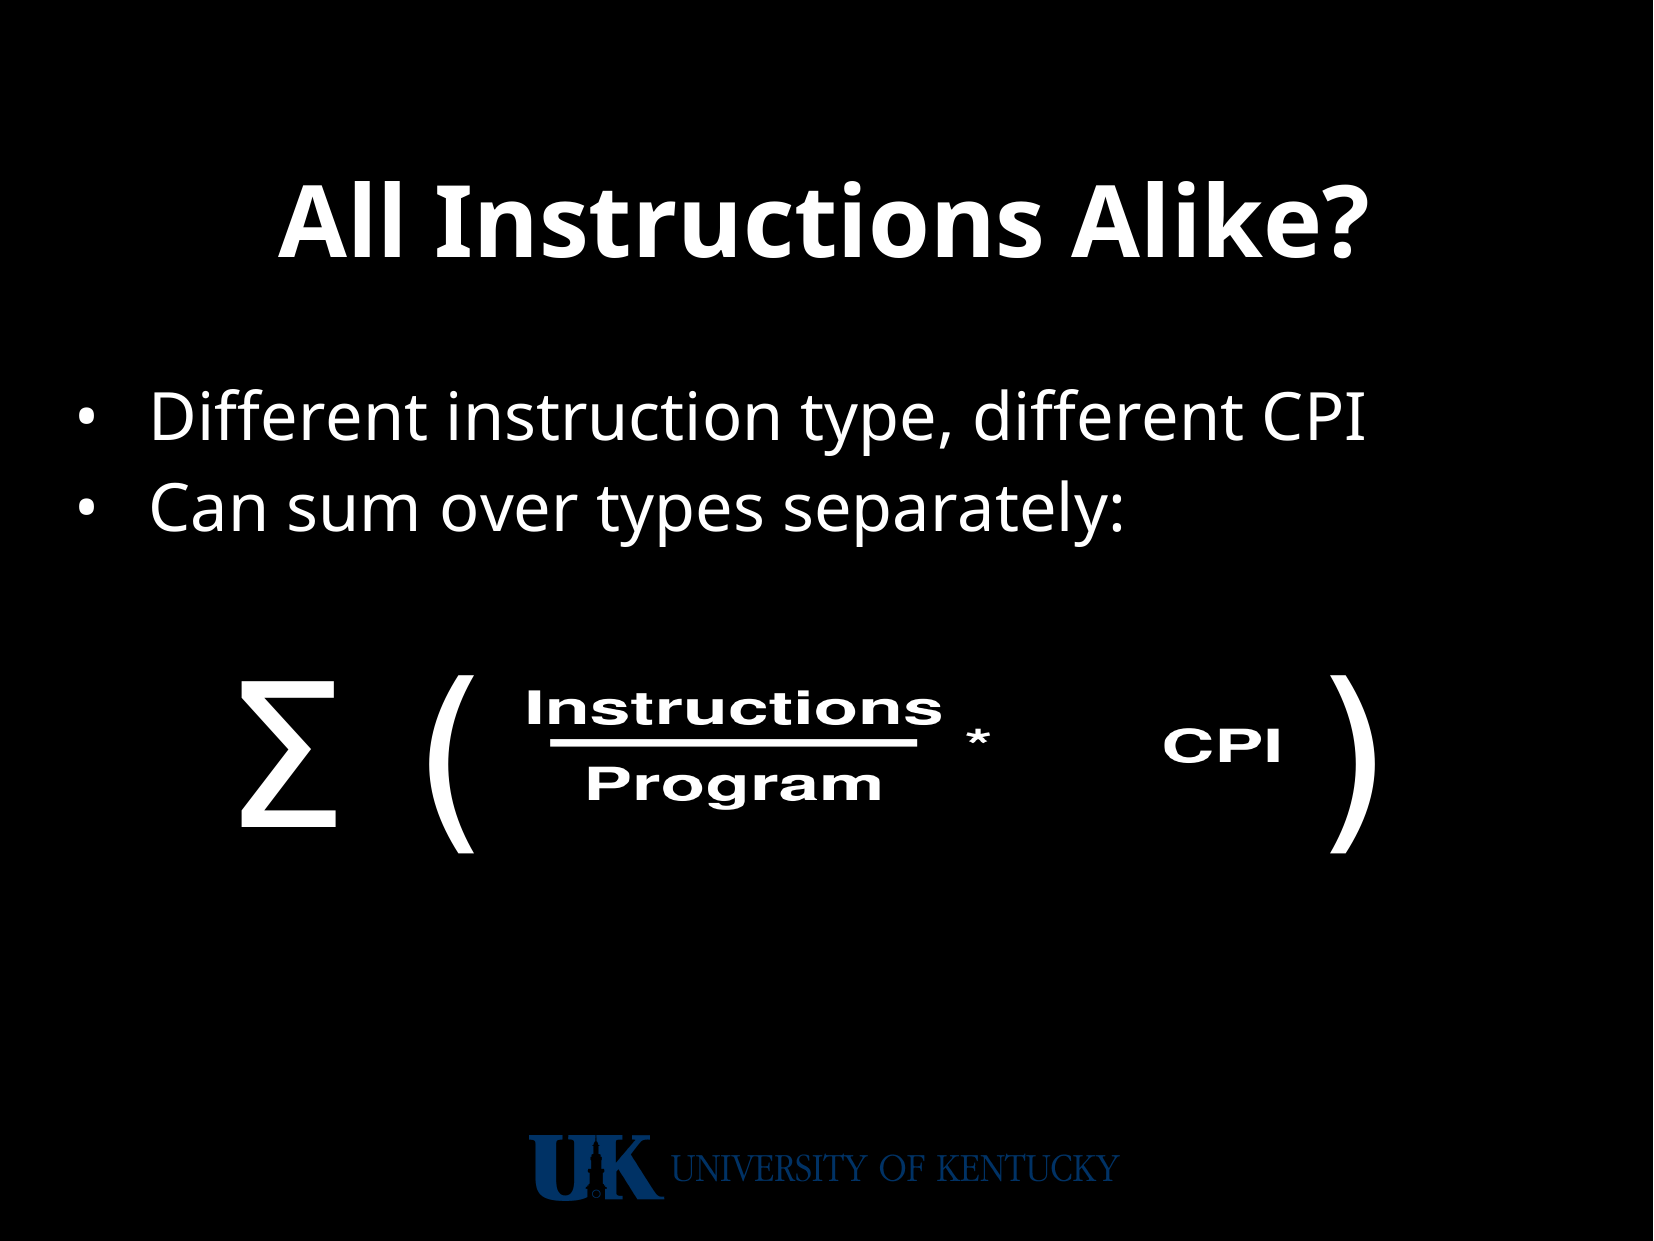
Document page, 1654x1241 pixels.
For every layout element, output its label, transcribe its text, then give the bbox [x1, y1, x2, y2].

picture [529, 1135, 1120, 1201]
title All Instructions Alike? [75, 31, 1576, 407]
subtitle • Different instruction type, different CPI • Can sum over types separately: Σ ( ) [74, 262, 1575, 1163]
picture [528, 690, 1279, 810]
